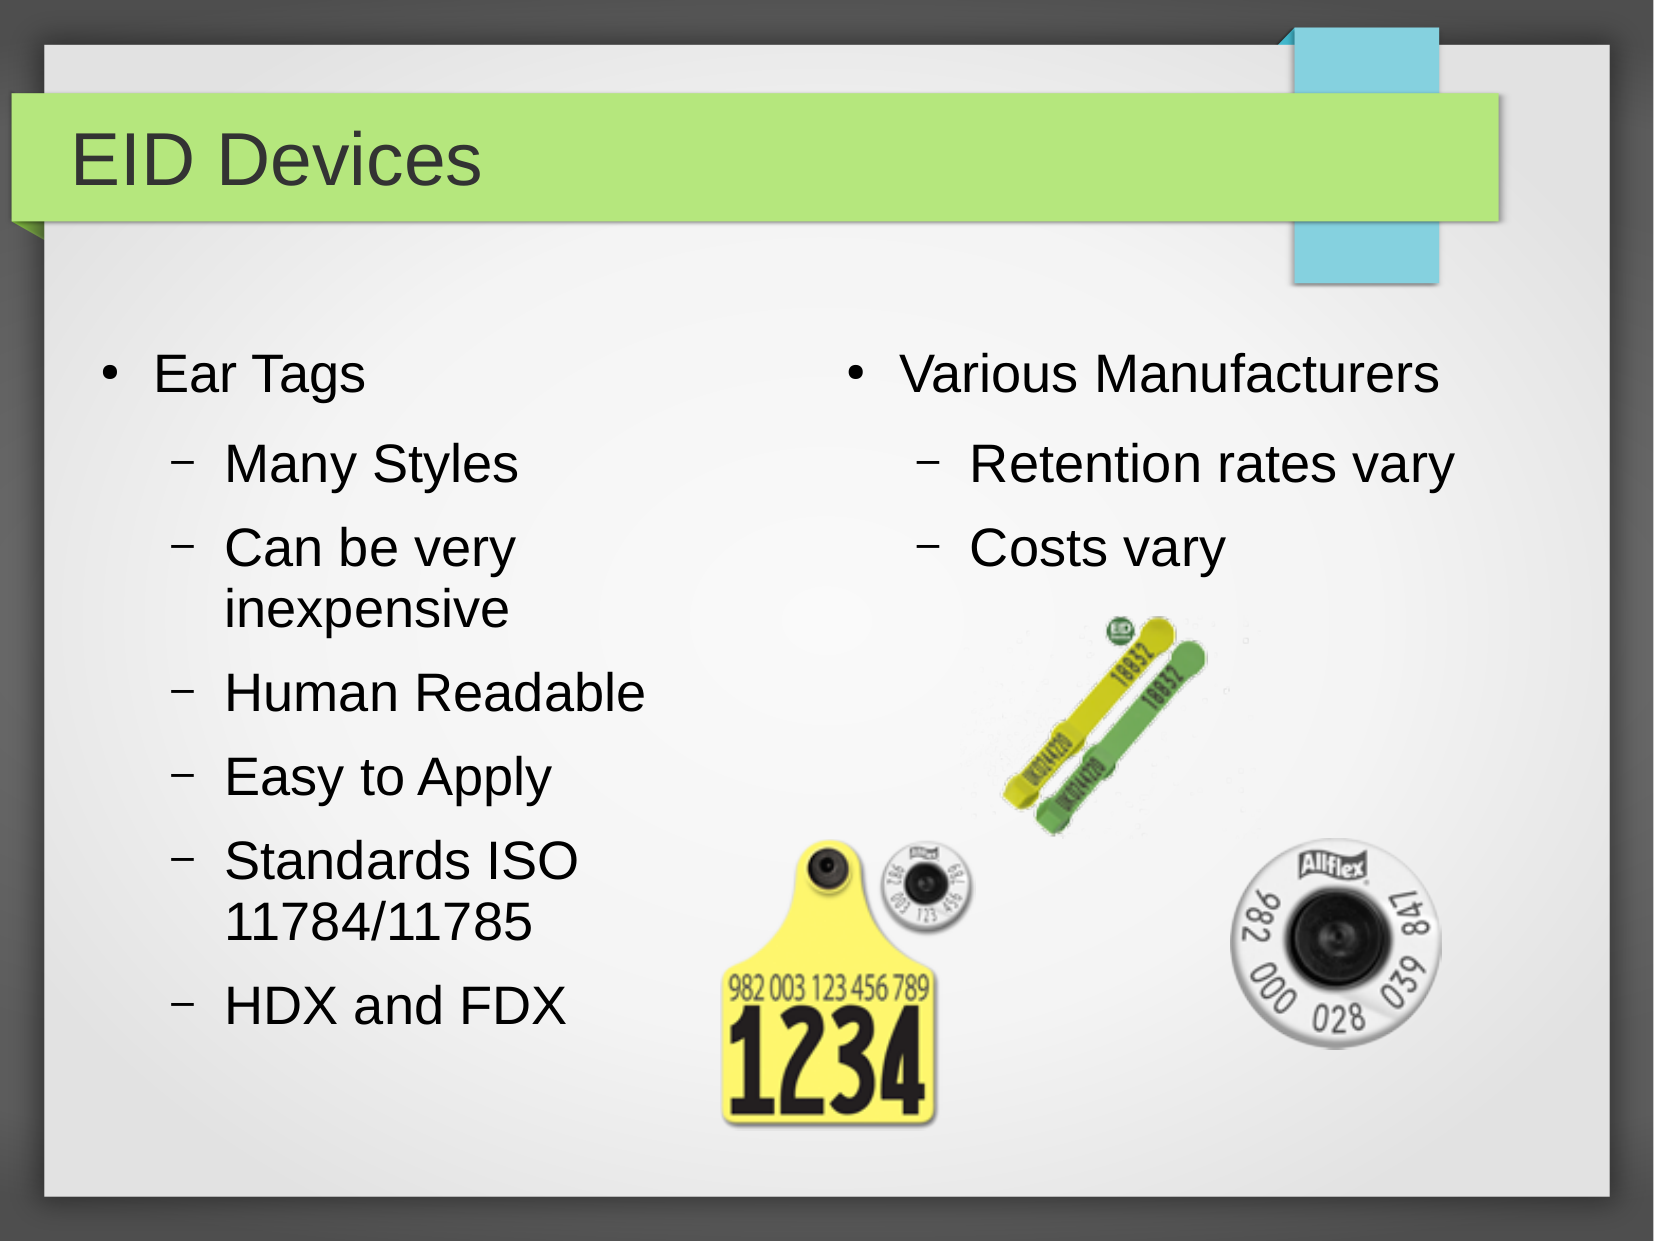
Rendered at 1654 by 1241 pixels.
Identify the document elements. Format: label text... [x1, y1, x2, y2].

list Ear Tags Many Styles Can be very inexpensive Human Readable Easy to Apply Standards ISO 11784/11785 HDX and FDX [82, 343, 793, 1063]
picture [0, 0, 1654, 1241]
title EID Devices [70, 106, 1229, 213]
list Various Manufacturers Retention rates vary Costs vary [828, 343, 1539, 1063]
